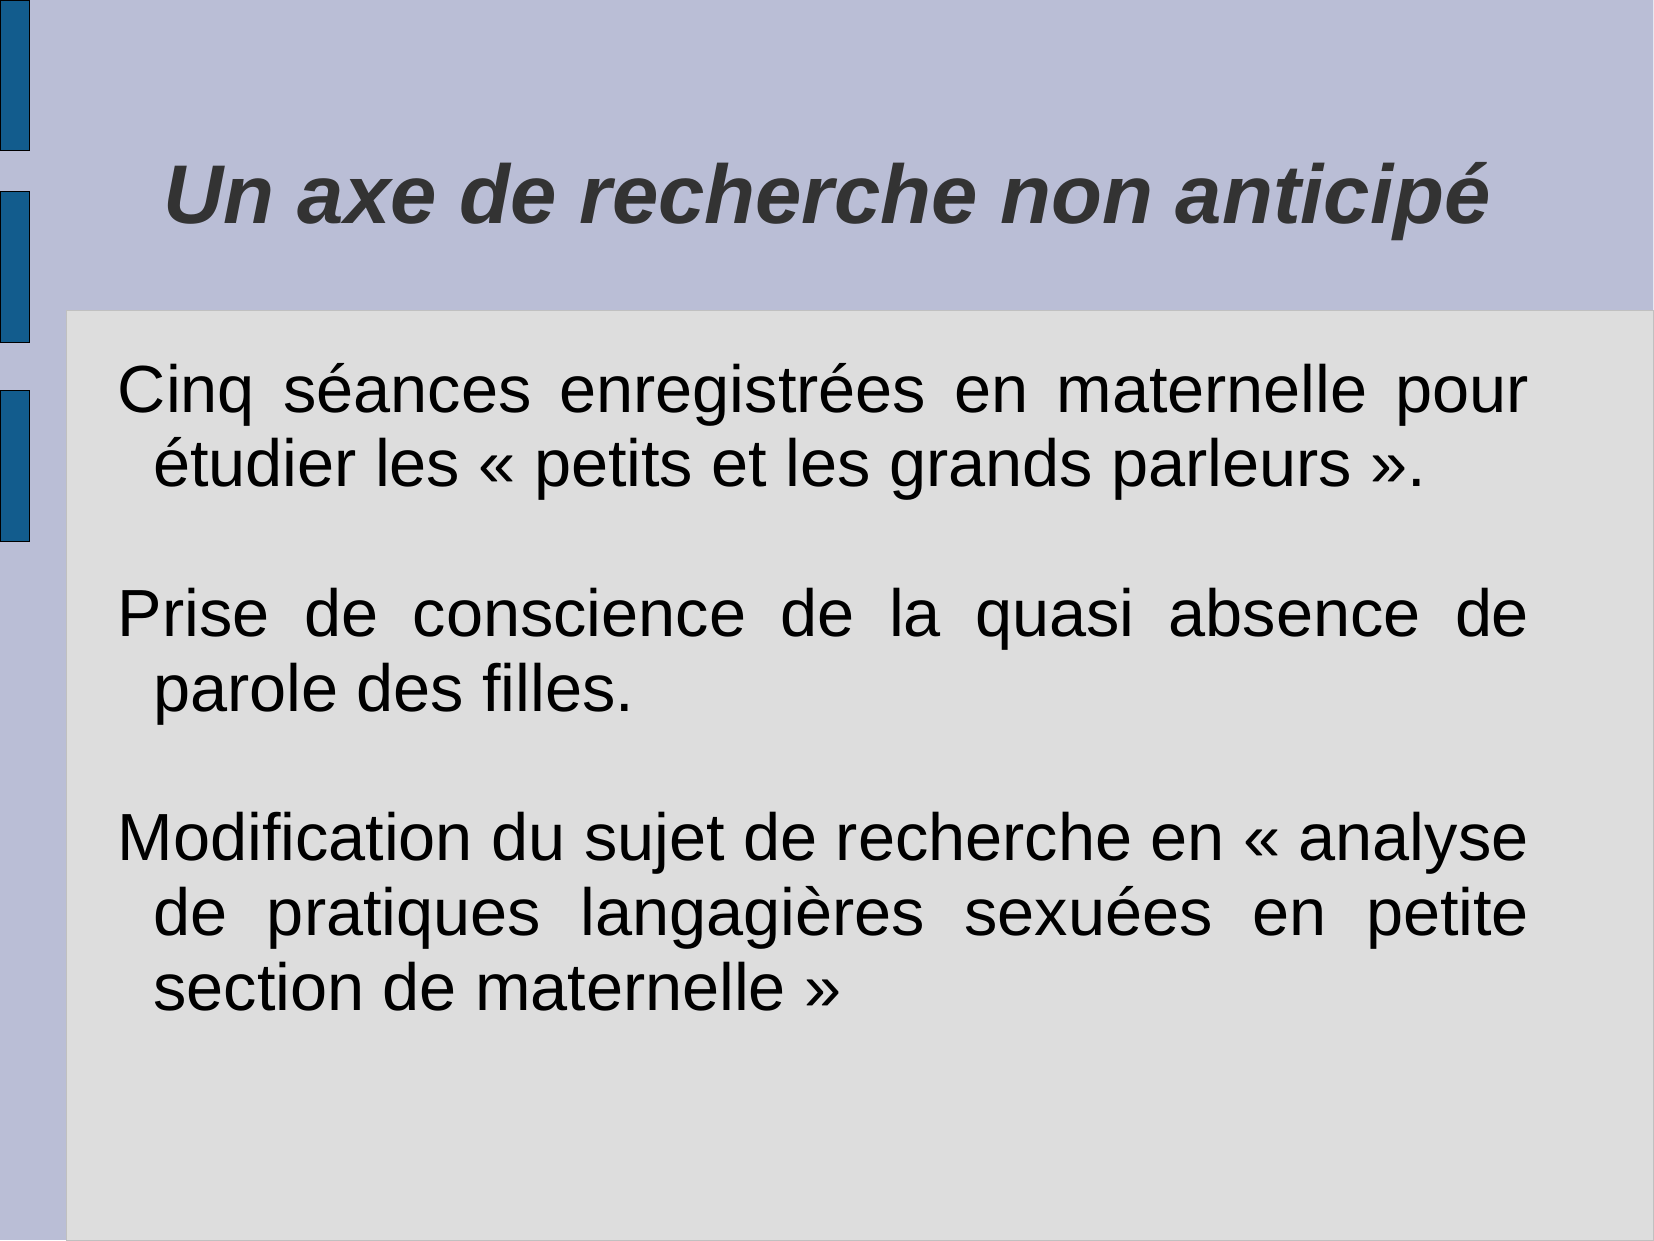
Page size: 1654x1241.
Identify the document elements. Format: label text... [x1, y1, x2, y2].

title Un axe de recherche non anticipé [121, 98, 1534, 291]
subtitle Cinq séances enregistrées en maternelle pour étudier les « petits et les grands parleurs ». Prise de conscience de la quasi absence de parole des filles. Modification du sujet de recherche en « analyse de pratiques langagières sexuées en petite section de maternelle » [117, 202, 1531, 1175]
